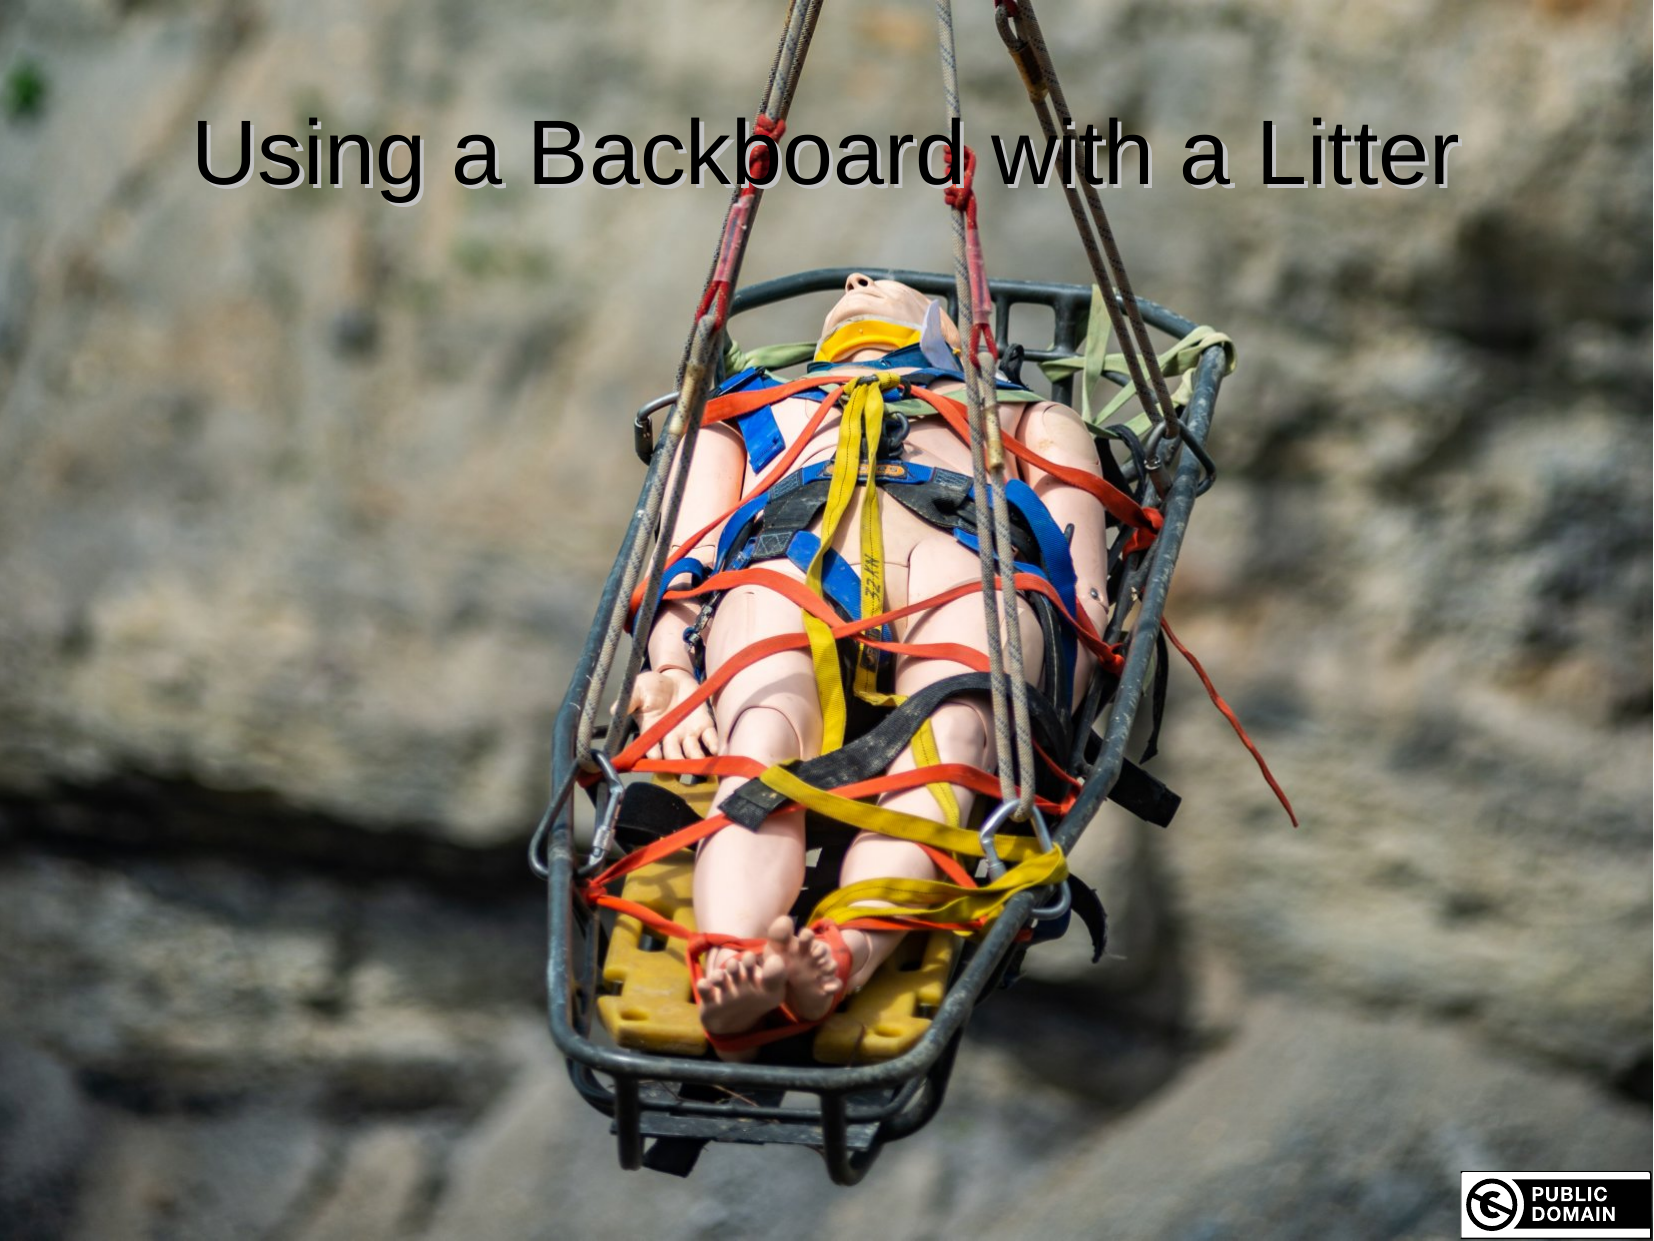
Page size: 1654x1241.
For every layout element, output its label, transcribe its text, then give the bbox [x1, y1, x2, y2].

picture [0, 0, 1653, 1241]
title Using a Backboard with a Litter [82, 49, 1571, 257]
